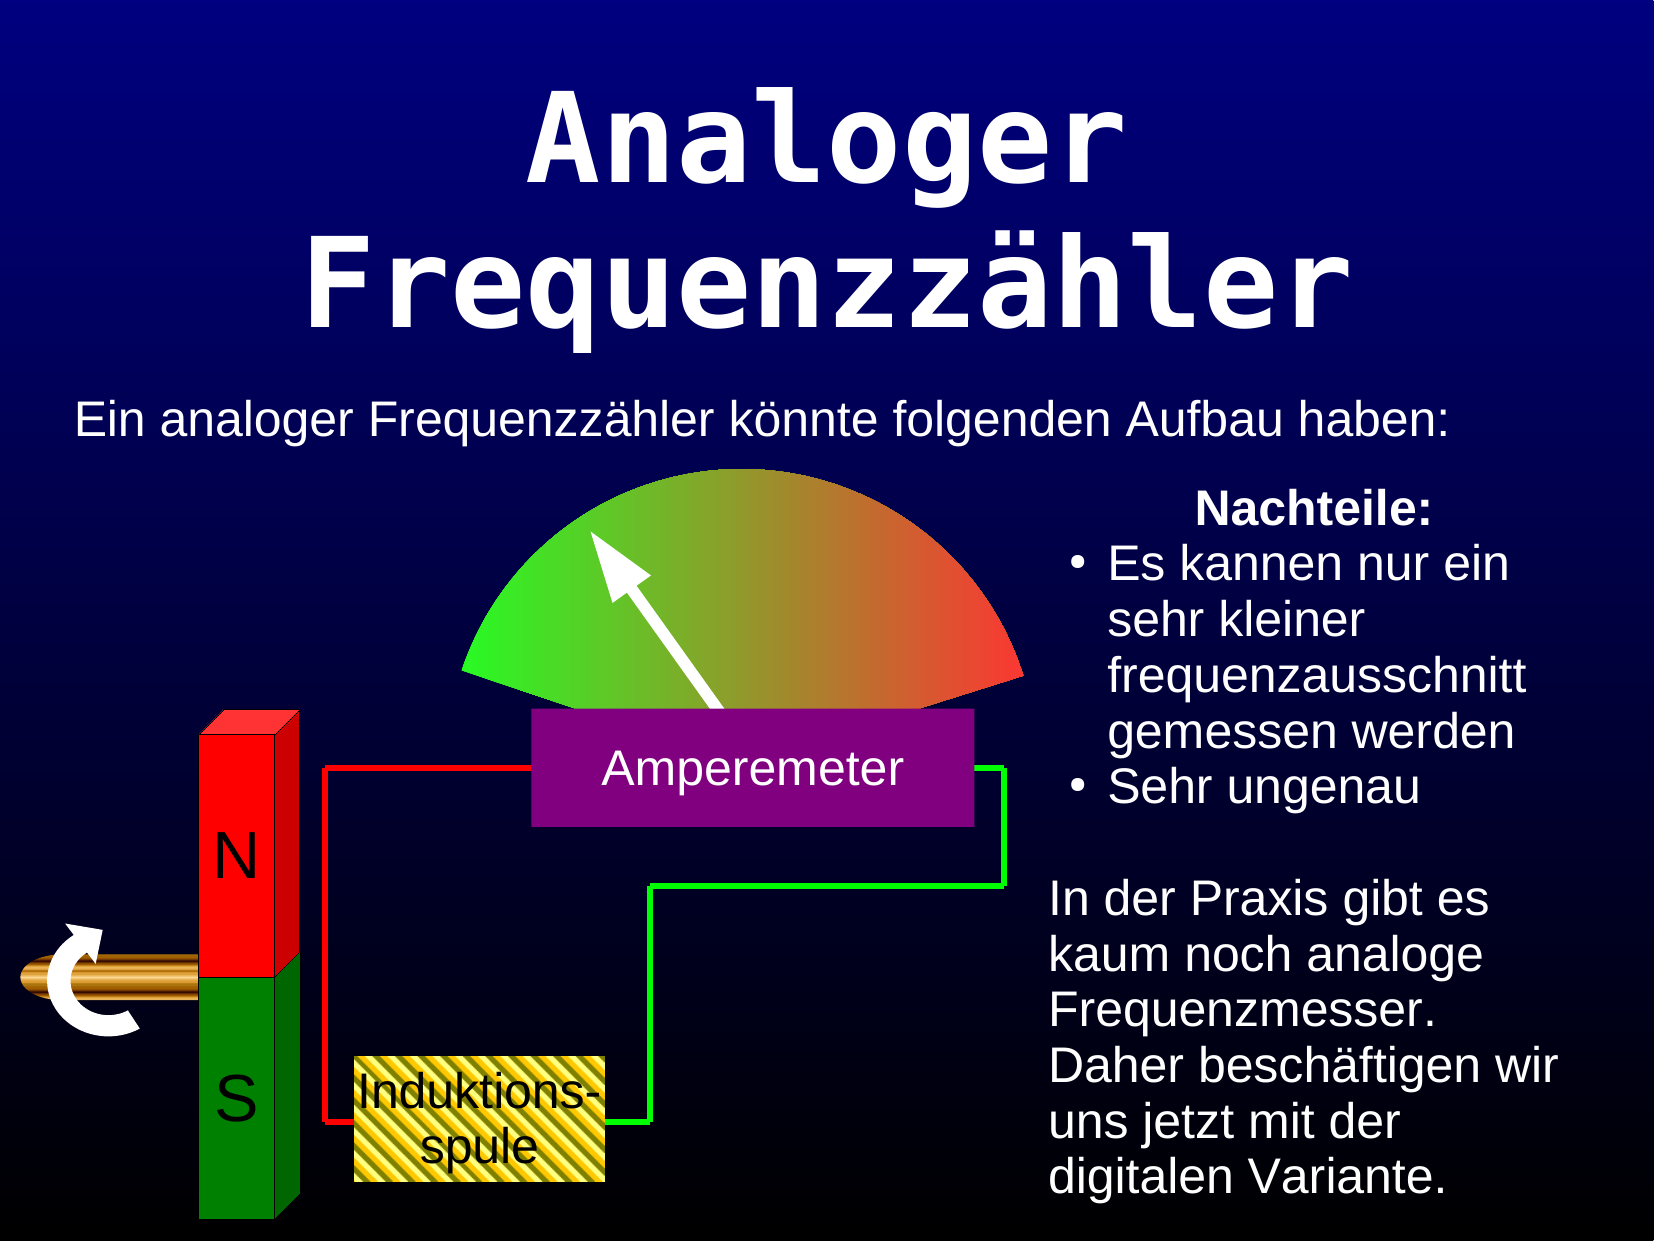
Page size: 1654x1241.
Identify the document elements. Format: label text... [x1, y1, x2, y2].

picture [354, 1056, 605, 1182]
text_box Amperemeter [531, 708, 975, 827]
text_box S [198, 978, 274, 1220]
text_box Analoger Frequenzzähler [59, 59, 1595, 365]
text_box [461, 469, 1024, 708]
text_box Ein analoger Frequenzzähler könnte folgenden Aufbau haben: [59, 383, 1595, 473]
text_box [20, 923, 198, 1037]
text_box N [198, 735, 274, 978]
text_box Nachteile: Es kannen nur ein sehr kleiner frequenzausschnitt gemessen werden Sehr ungenau In der Praxis gibt es kaum noch analoge Frequenzmesser. Daher beschäftigen wir uns jetzt mit der digitalen Variante. [1033, 472, 1595, 1214]
